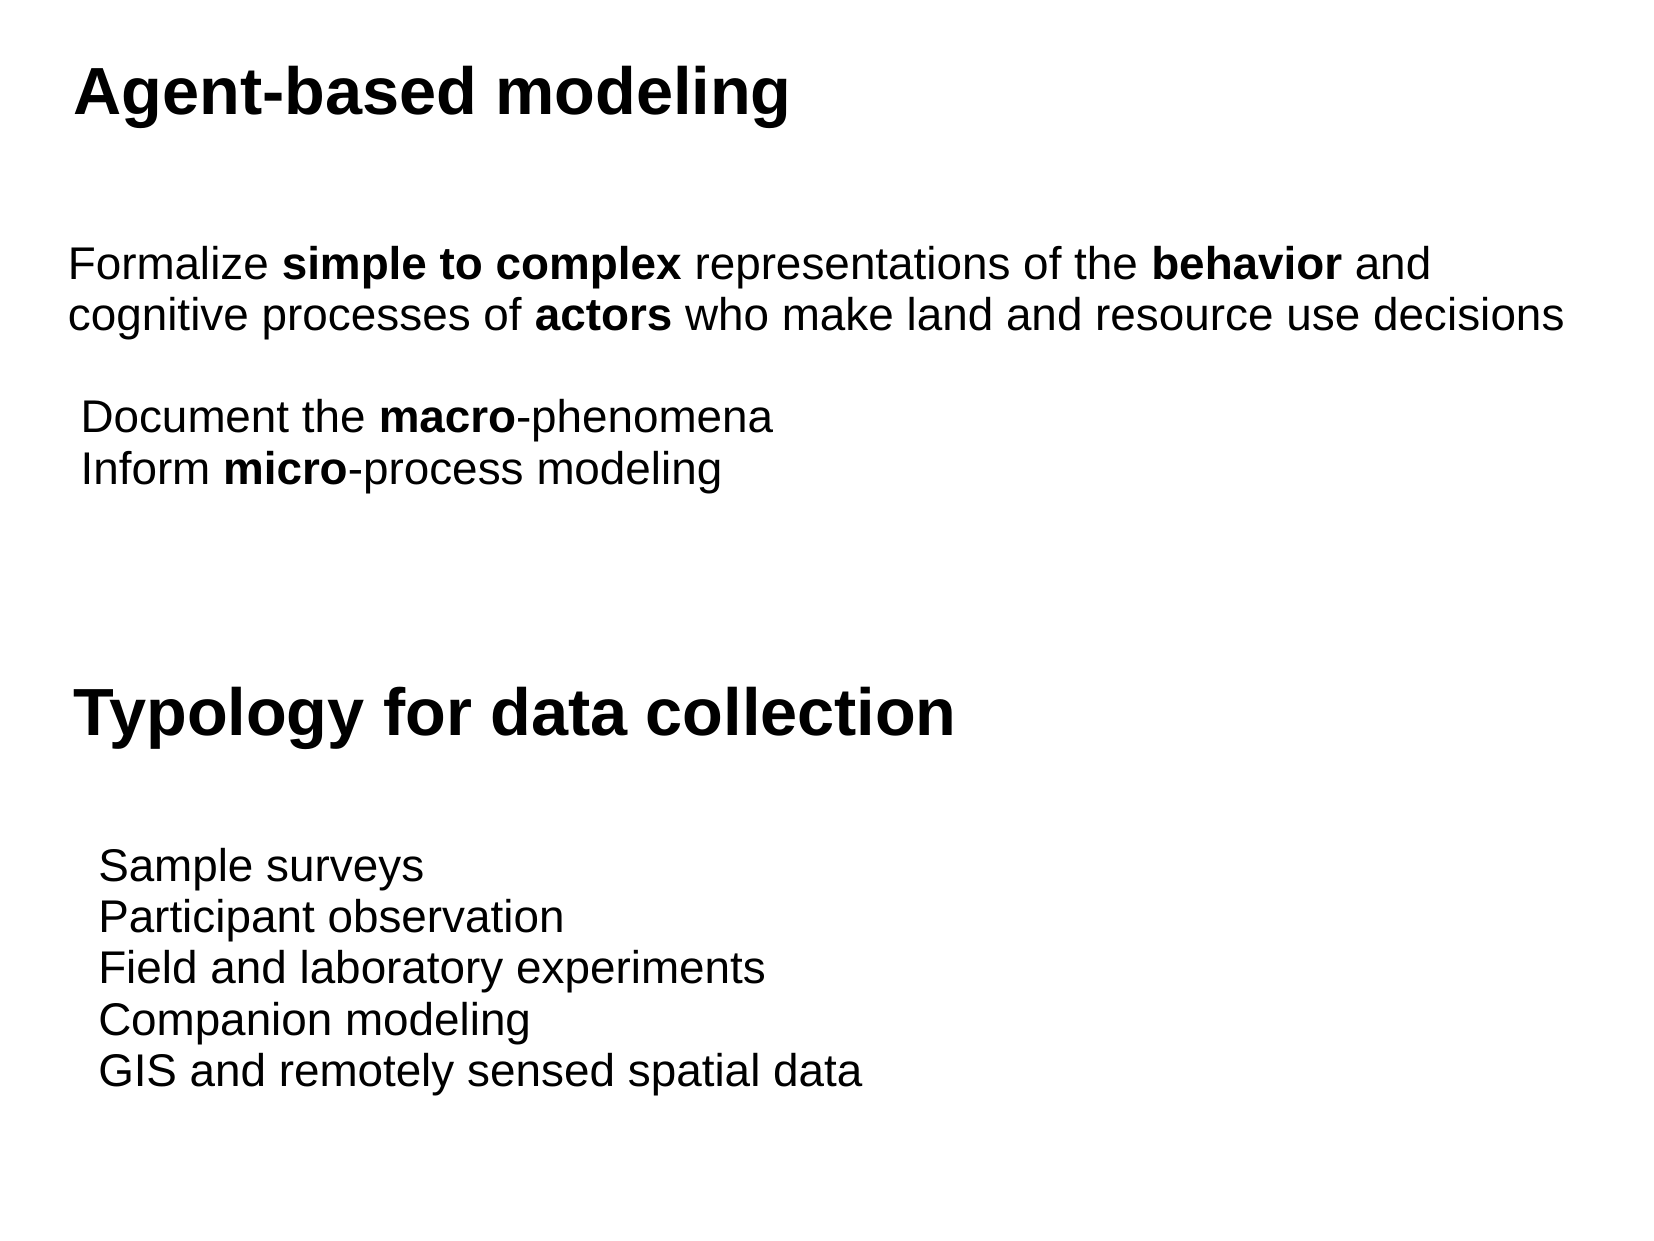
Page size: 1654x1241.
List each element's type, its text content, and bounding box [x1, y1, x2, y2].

text_box Typology for data collection [59, 667, 1211, 783]
text_box Formalize simple to complex representations of the behavior and cognitive processes of actors who make land and resource use decisions Document the macro-phenomena Inform micro-process modeling [53, 230, 1636, 591]
text_box Sample surveys Participant observation Field and laboratory experiments Companion modeling GIS and remotely sensed spatial data [70, 832, 1654, 1211]
text_box Agent-based modeling [59, 47, 1211, 163]
